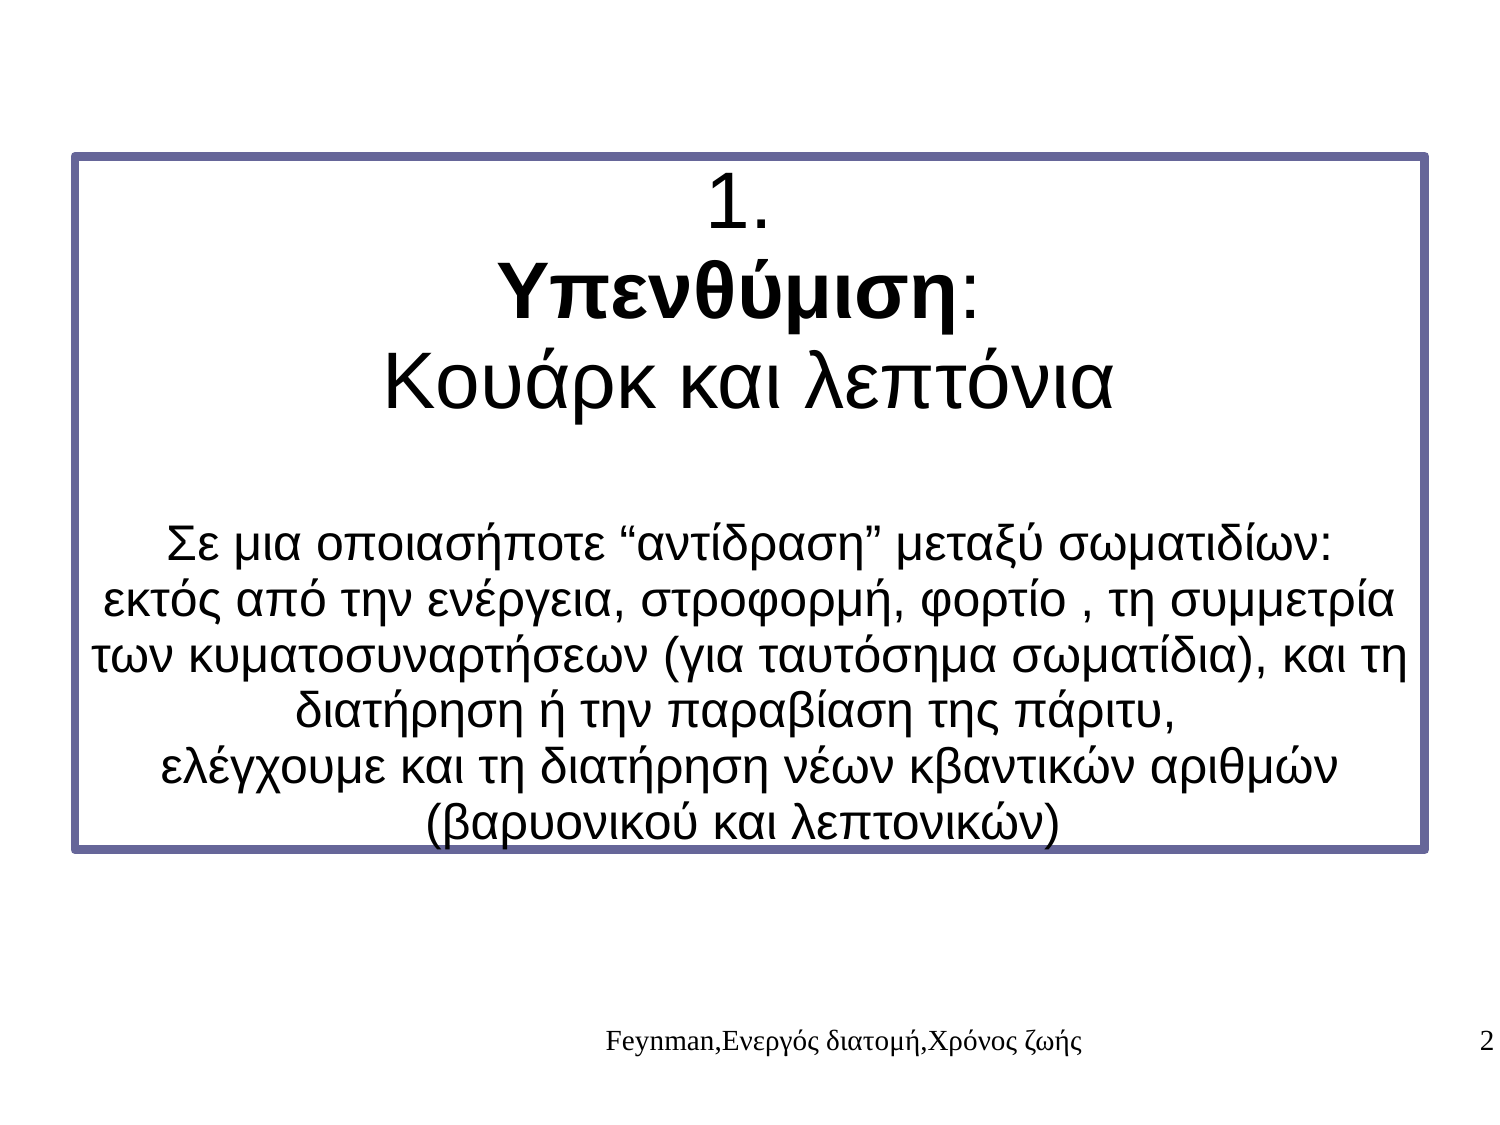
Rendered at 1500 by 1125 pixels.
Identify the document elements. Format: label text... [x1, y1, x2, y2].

title 1. Υπενθύμιση: Κουάρκ και λεπτόνια Σε μια οποιασήποτε “αντίδραση” μεταξύ σωματιδίων: εκτός από την ενέργεια, στροφορμή, φορτίο , τη συμμετρία των κυματοσυναρτήσεων (για ταυτόσημα σωματίδια), και τη διατήρηση ή την παραβίαση της πάριτυ, ελέγχουμε και τη διατήρηση νέων κβαντικών αριθμών (βαρυονικού και λεπτονικών) [75, 156, 1425, 850]
